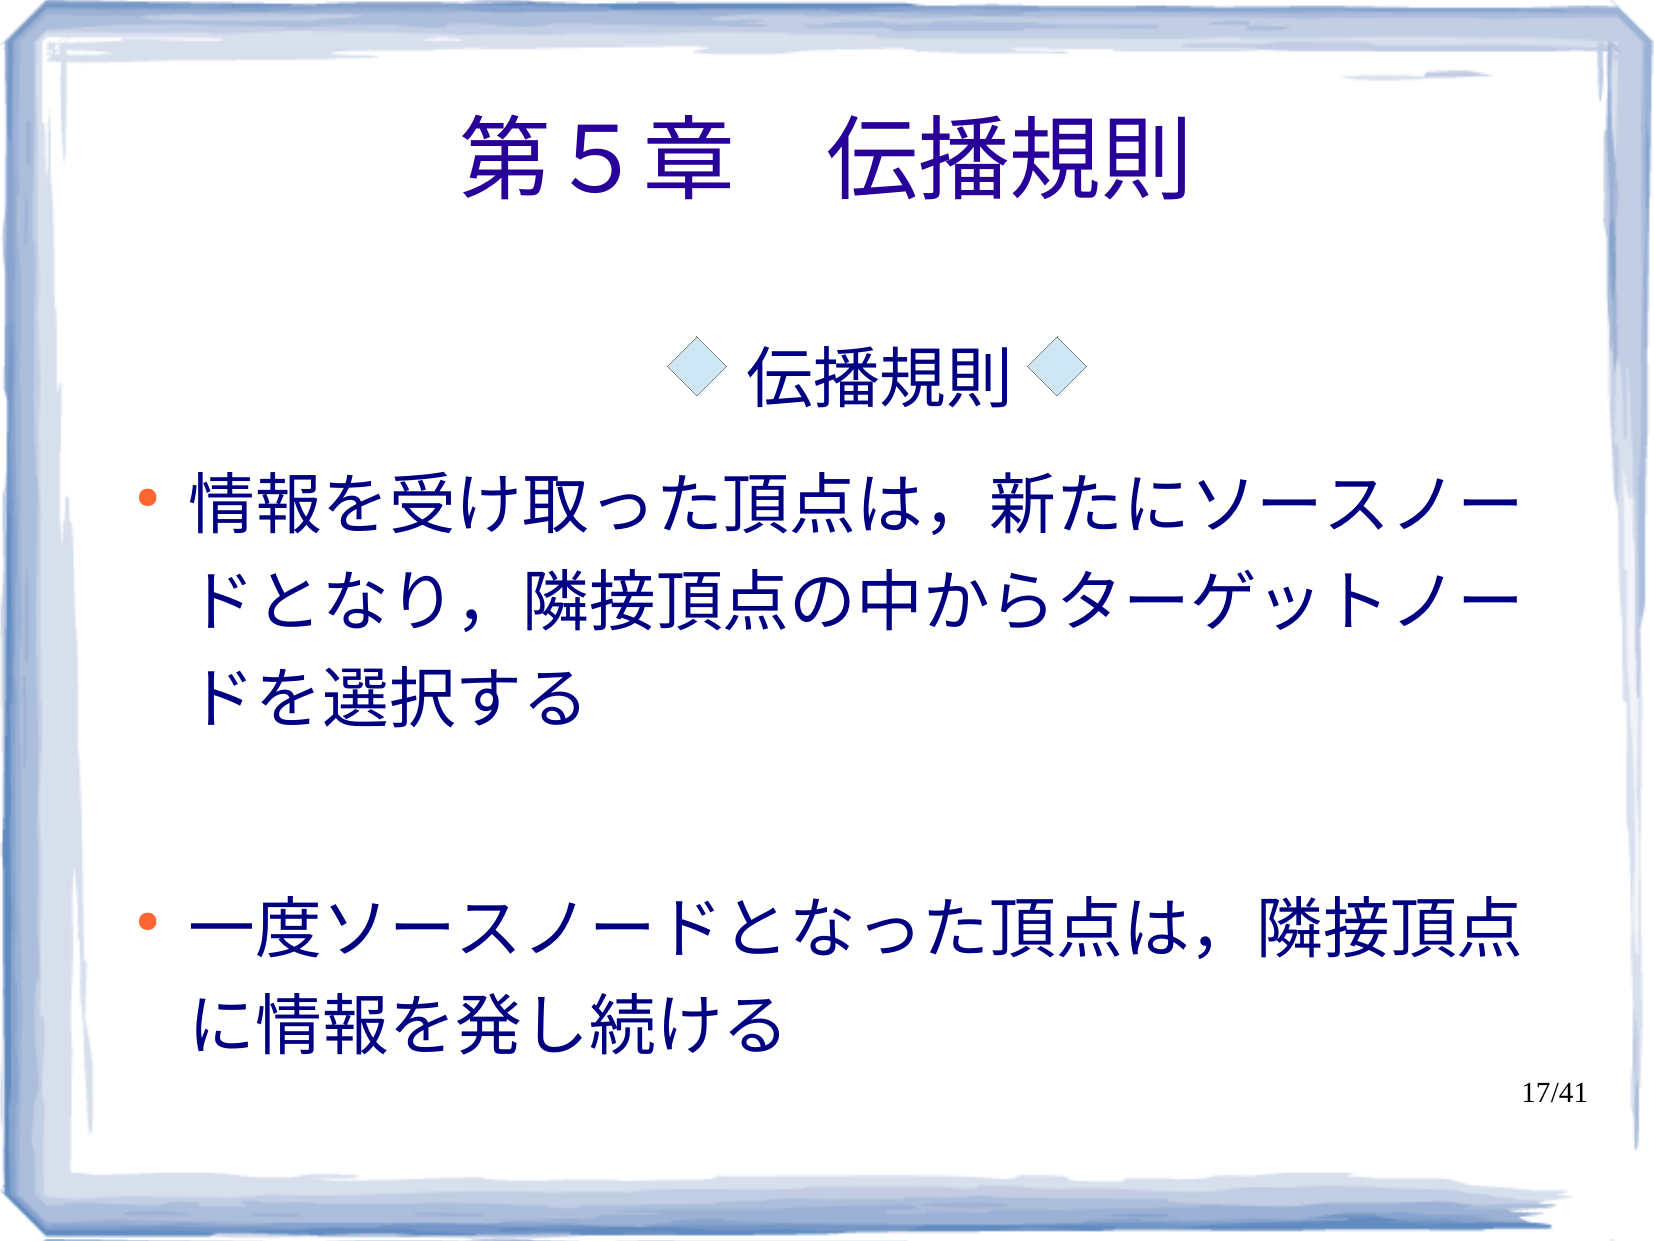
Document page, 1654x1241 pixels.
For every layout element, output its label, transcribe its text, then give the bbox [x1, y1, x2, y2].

list 伝播規則 情報を受け取った頂点は，新たにソースノードとなり，隣接頂点の中からターゲットノードを選択する 一度ソースノードとなった頂点は，隣接頂点に情報を発し続ける [118, 324, 1571, 1045]
title 第５章 伝播規則 [82, 49, 1571, 257]
text_box [1027, 336, 1087, 396]
picture [0, 0, 1654, 1241]
text_box [667, 336, 727, 396]
